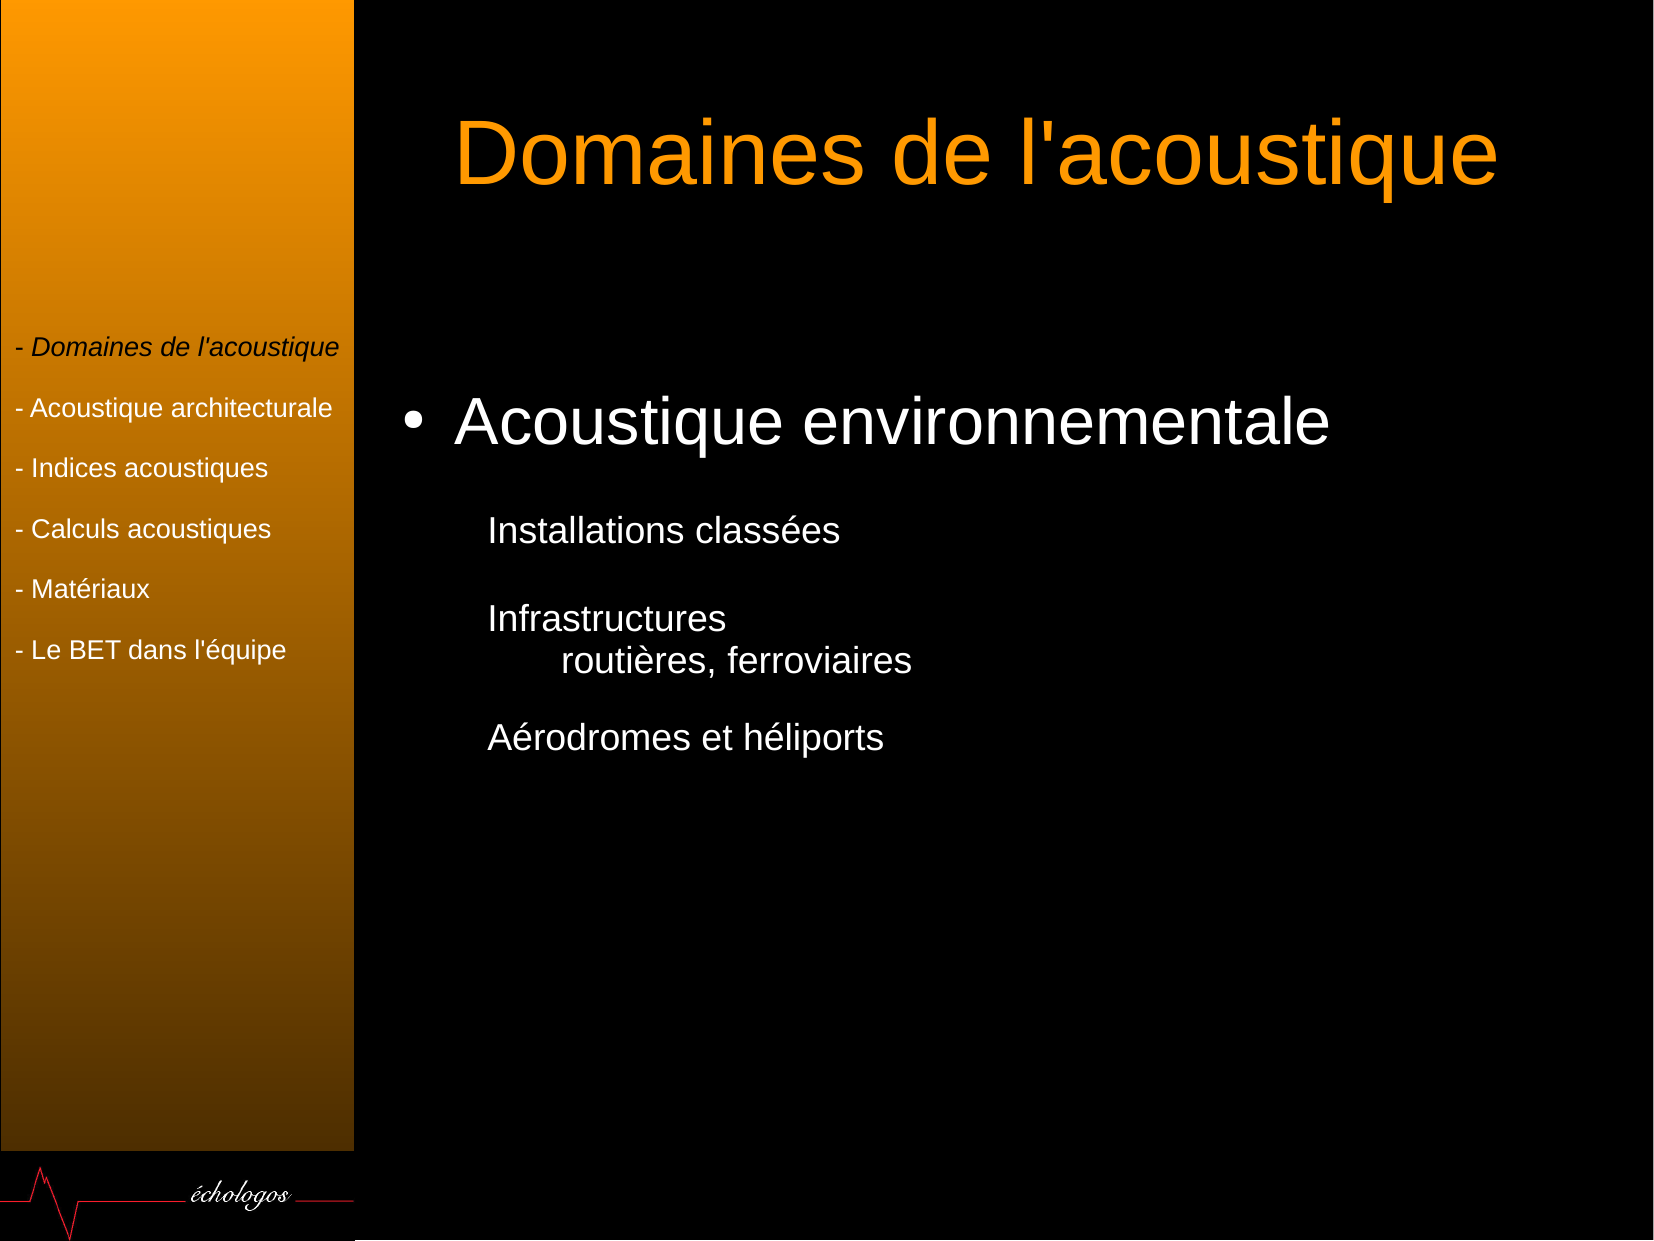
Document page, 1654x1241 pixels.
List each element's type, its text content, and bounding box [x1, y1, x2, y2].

text_box Aérodromes et héliports [472, 708, 916, 766]
title Domaines de l'acoustique [383, 49, 1571, 257]
list Acoustique environnementale [383, 383, 1571, 473]
text_box Installations classées [472, 501, 856, 559]
picture [0, 1166, 355, 1241]
text_box Infrastructures routières, ferroviaires [472, 590, 1329, 690]
text_box - Domaines de l'acoustique - Acoustique architecturale - Indices acoustiques - Calculs acoustiques - Matériaux - Le BET dans l'équipe [0, 324, 355, 754]
